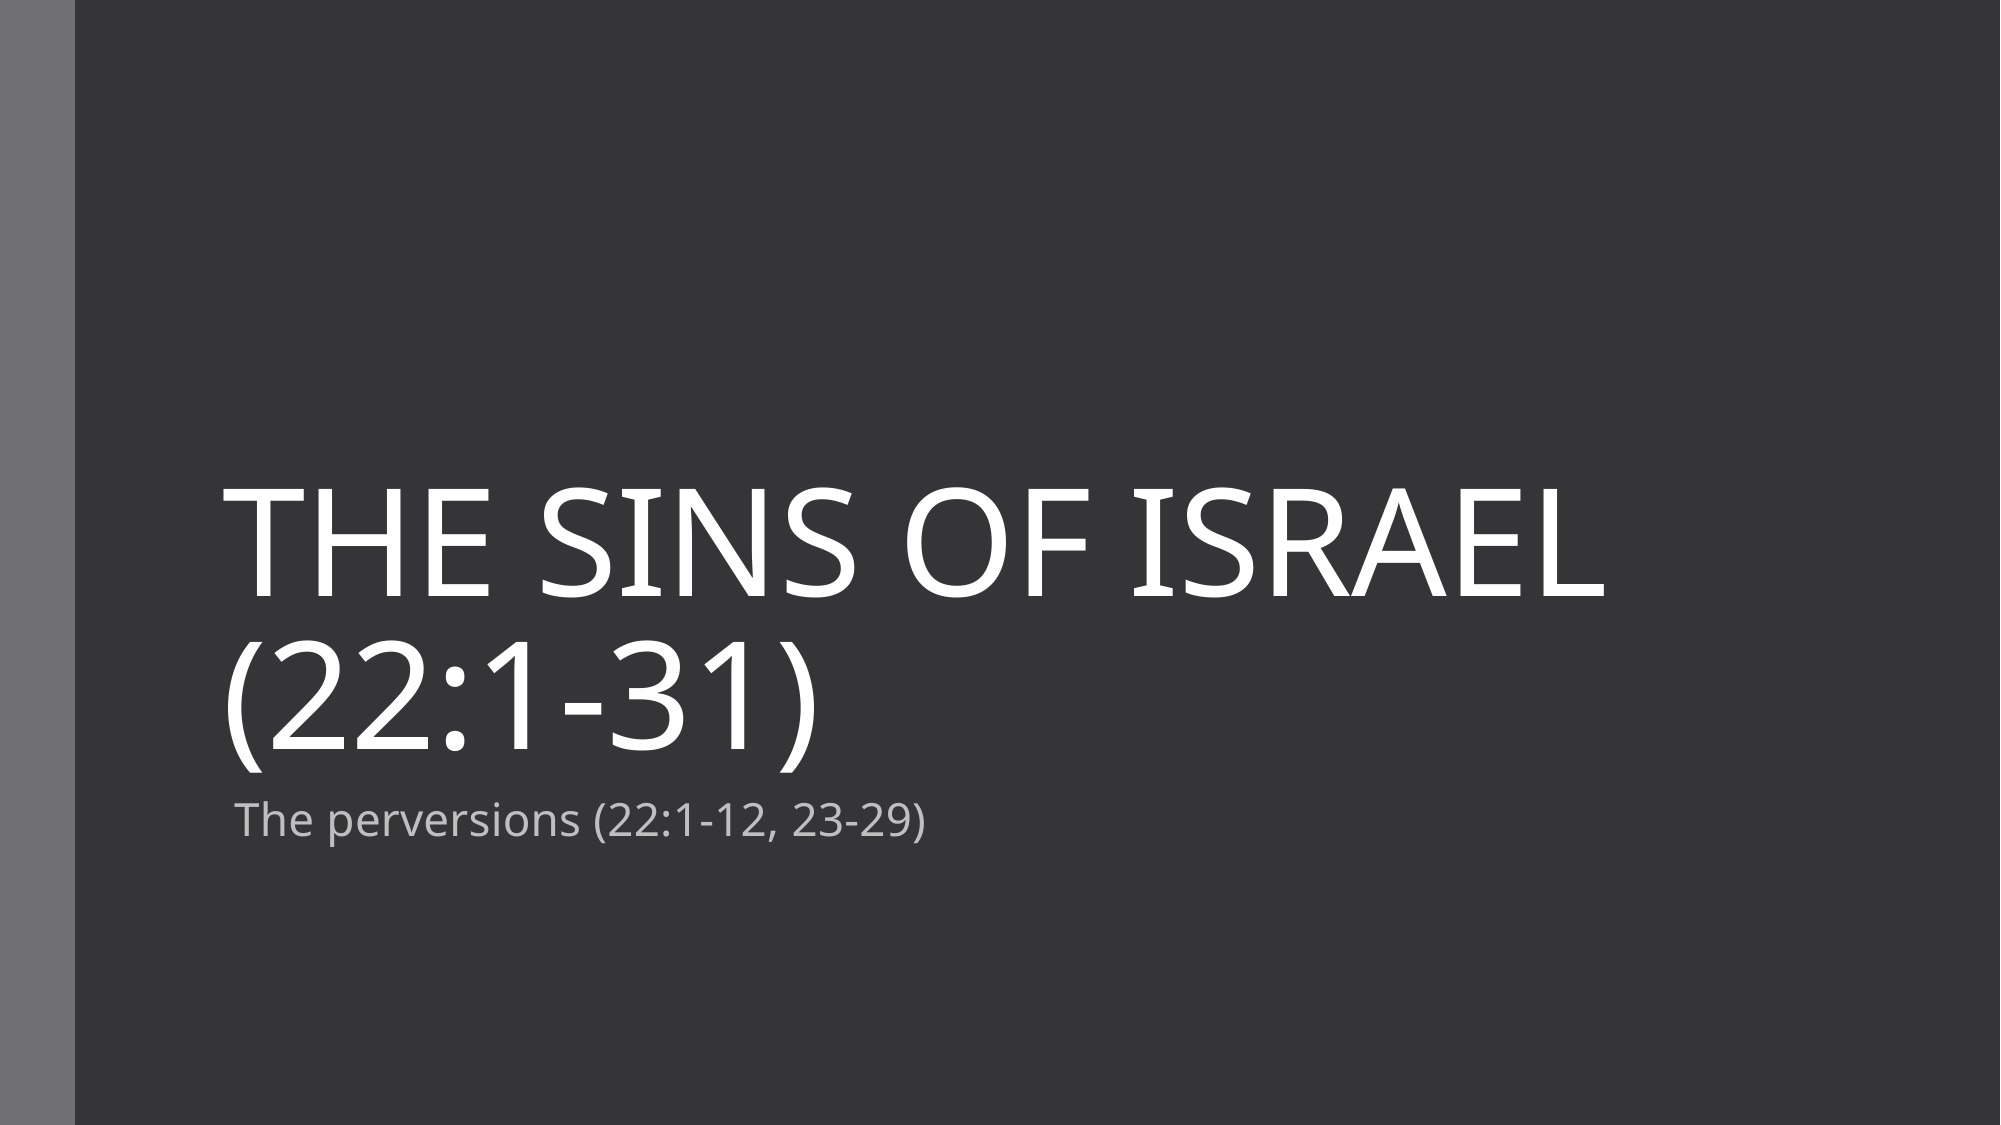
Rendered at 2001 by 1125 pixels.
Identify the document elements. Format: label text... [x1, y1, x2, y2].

title THE SINS OF ISRAEL (22:1-31) [206, 124, 1752, 787]
subtitle The perversions (22:1-12, 23-29) [206, 787, 1752, 1066]
